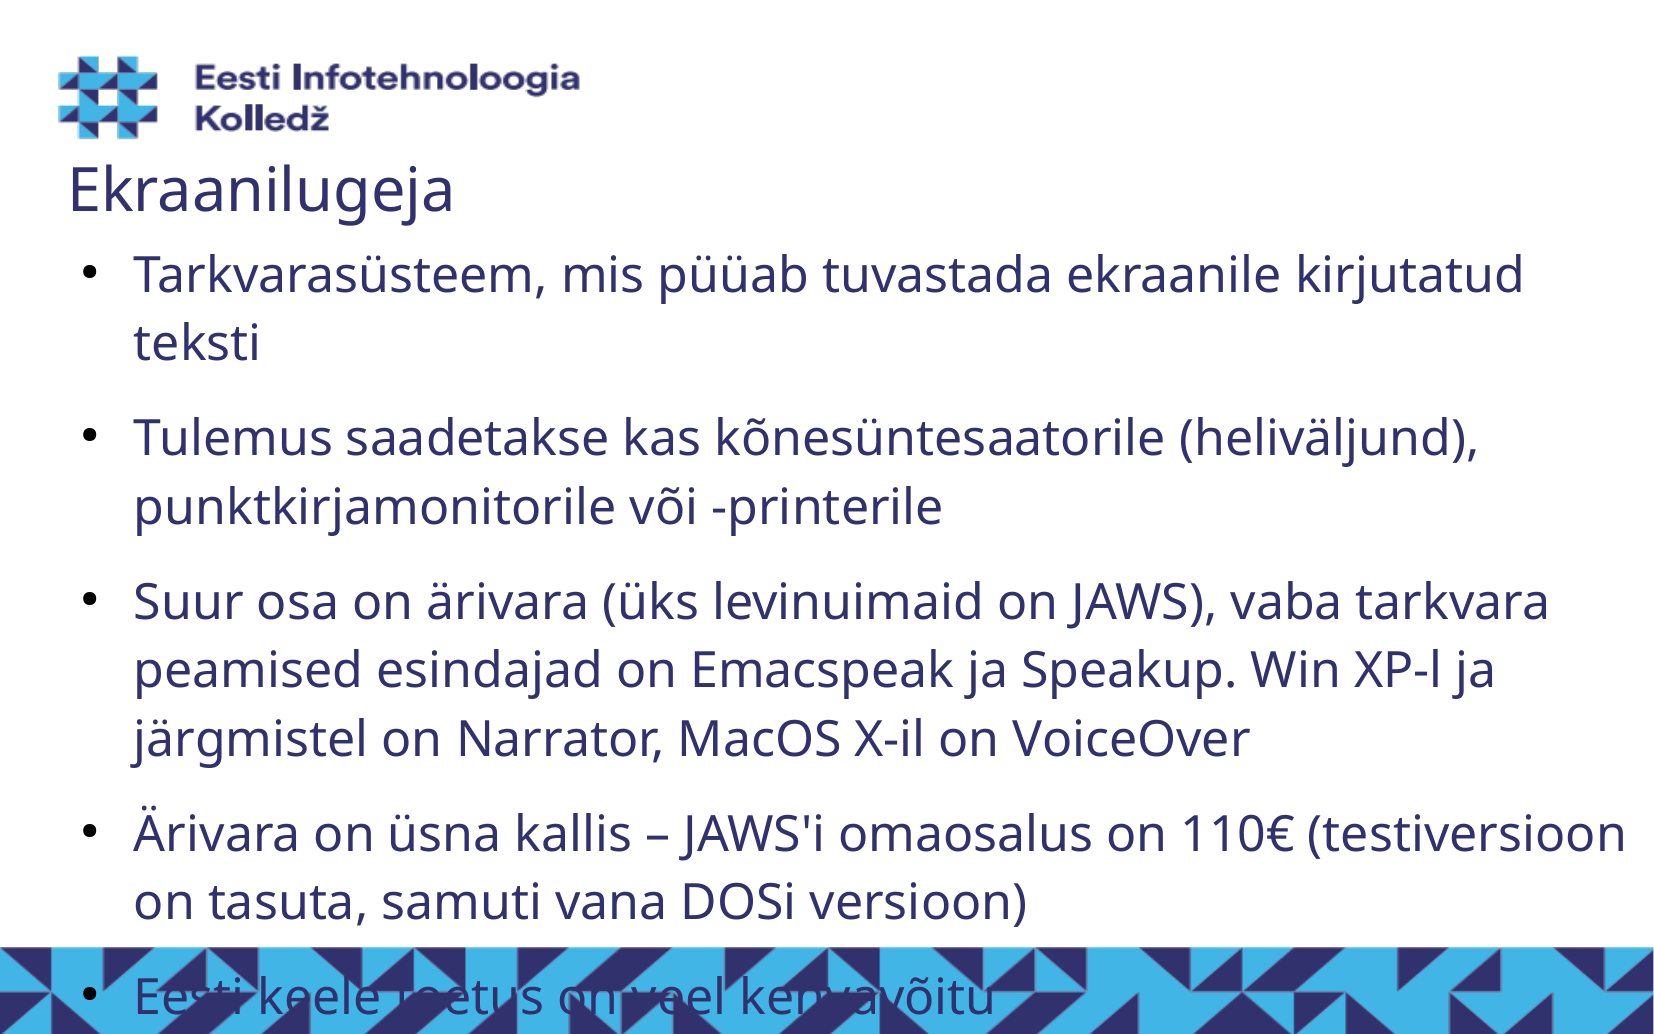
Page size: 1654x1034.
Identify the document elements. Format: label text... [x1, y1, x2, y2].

title Ekraanilugeja [67, 101, 1204, 238]
list Tarkvarasüsteem, mis püüab tuvastada ekraanile kirjutatud teksti Tulemus saadetakse kas kõnesüntesaatorile (heliväljund), punktkirjamonitorile või -printerile Suur osa on ärivara (üks levinuimaid on JAWS), vaba tarkvara peamised esindajad on Emacspeak ja Speakup. Win XP-l ja järgmistel on Narrator, MacOS X-il on VoiceOver Ärivara on üsna kallis – JAWS'i omaosalus on 110€ (testiversioon on tasuta, samuti vana DOSi versioon) Eesti keele toetus on veel kehvavõitu [63, 238, 1635, 1034]
